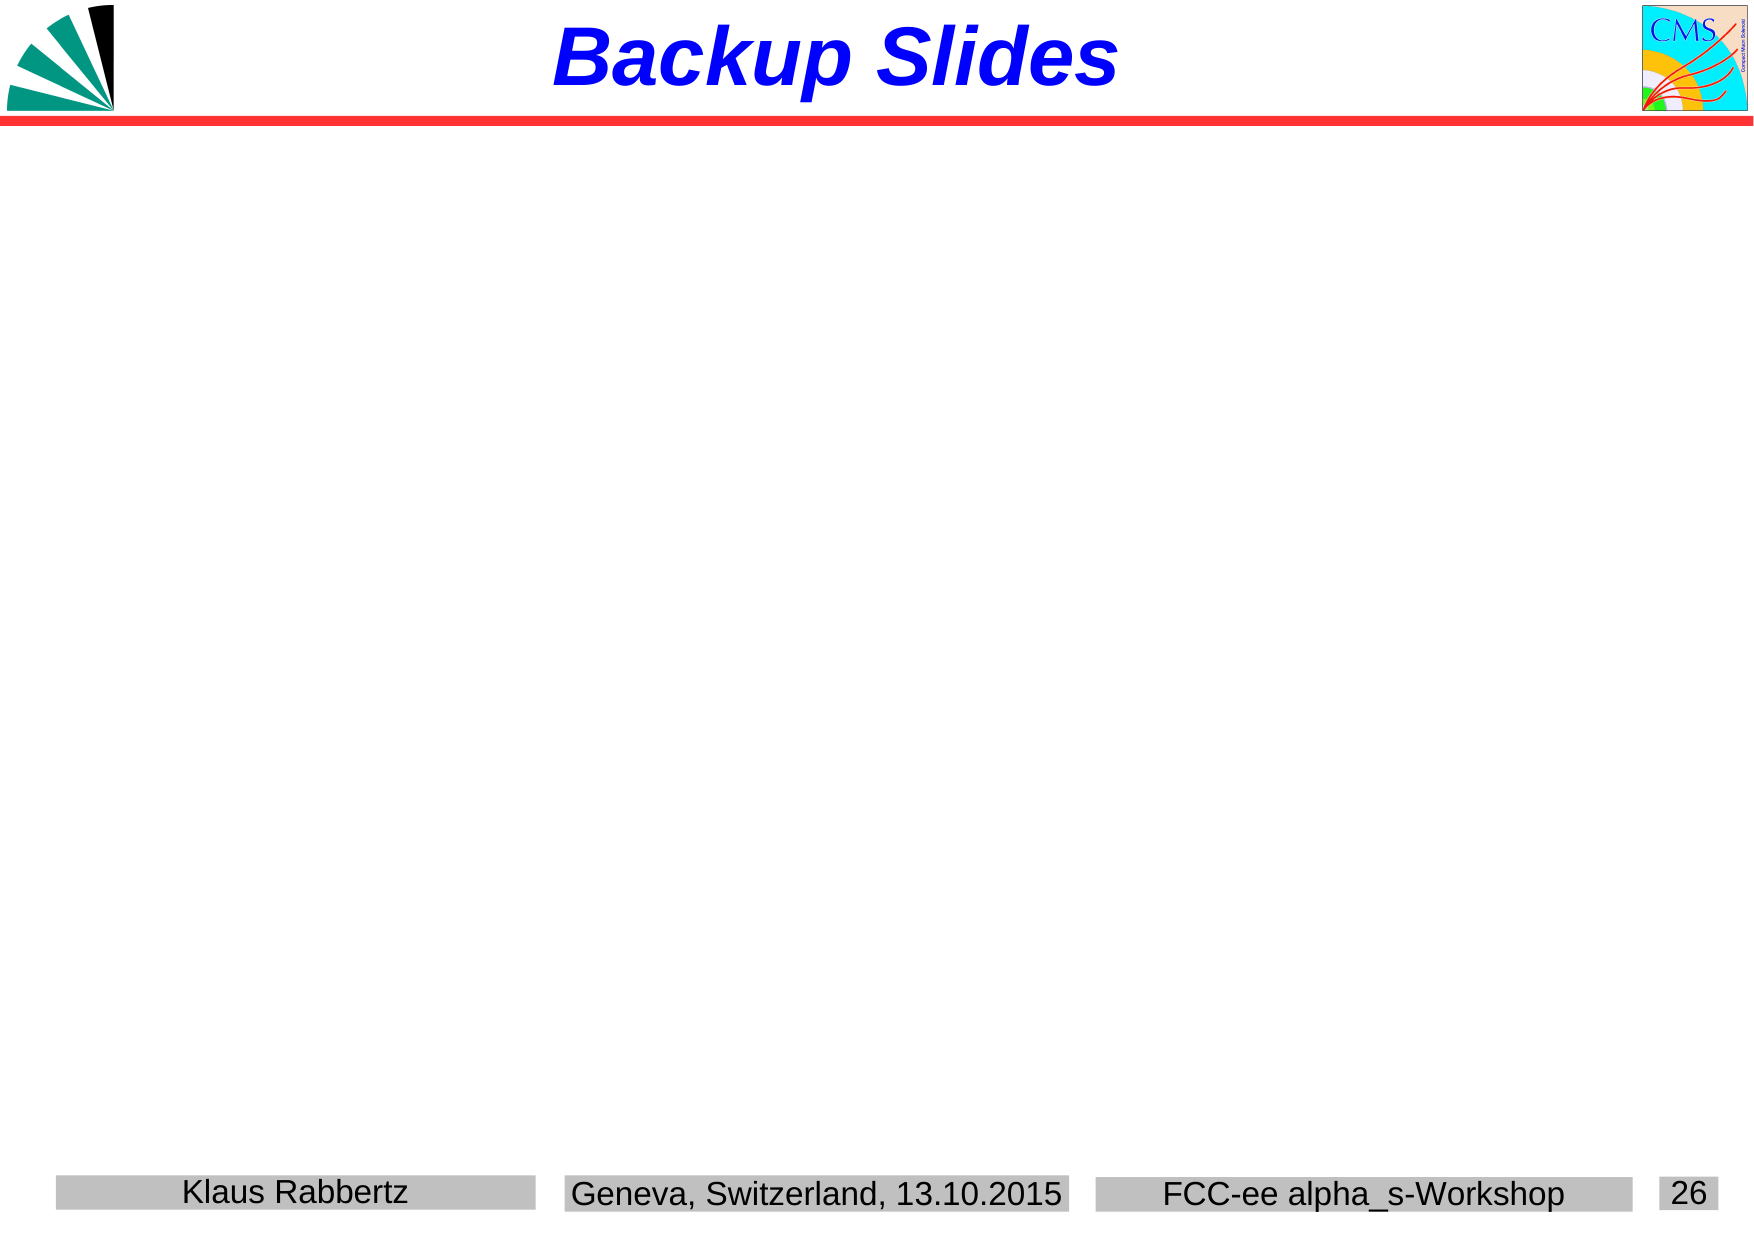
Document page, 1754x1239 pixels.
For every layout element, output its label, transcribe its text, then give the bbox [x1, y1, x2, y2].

picture [7, 5, 114, 112]
title Backup Slides [129, 0, 1545, 114]
picture [1642, 5, 1748, 111]
